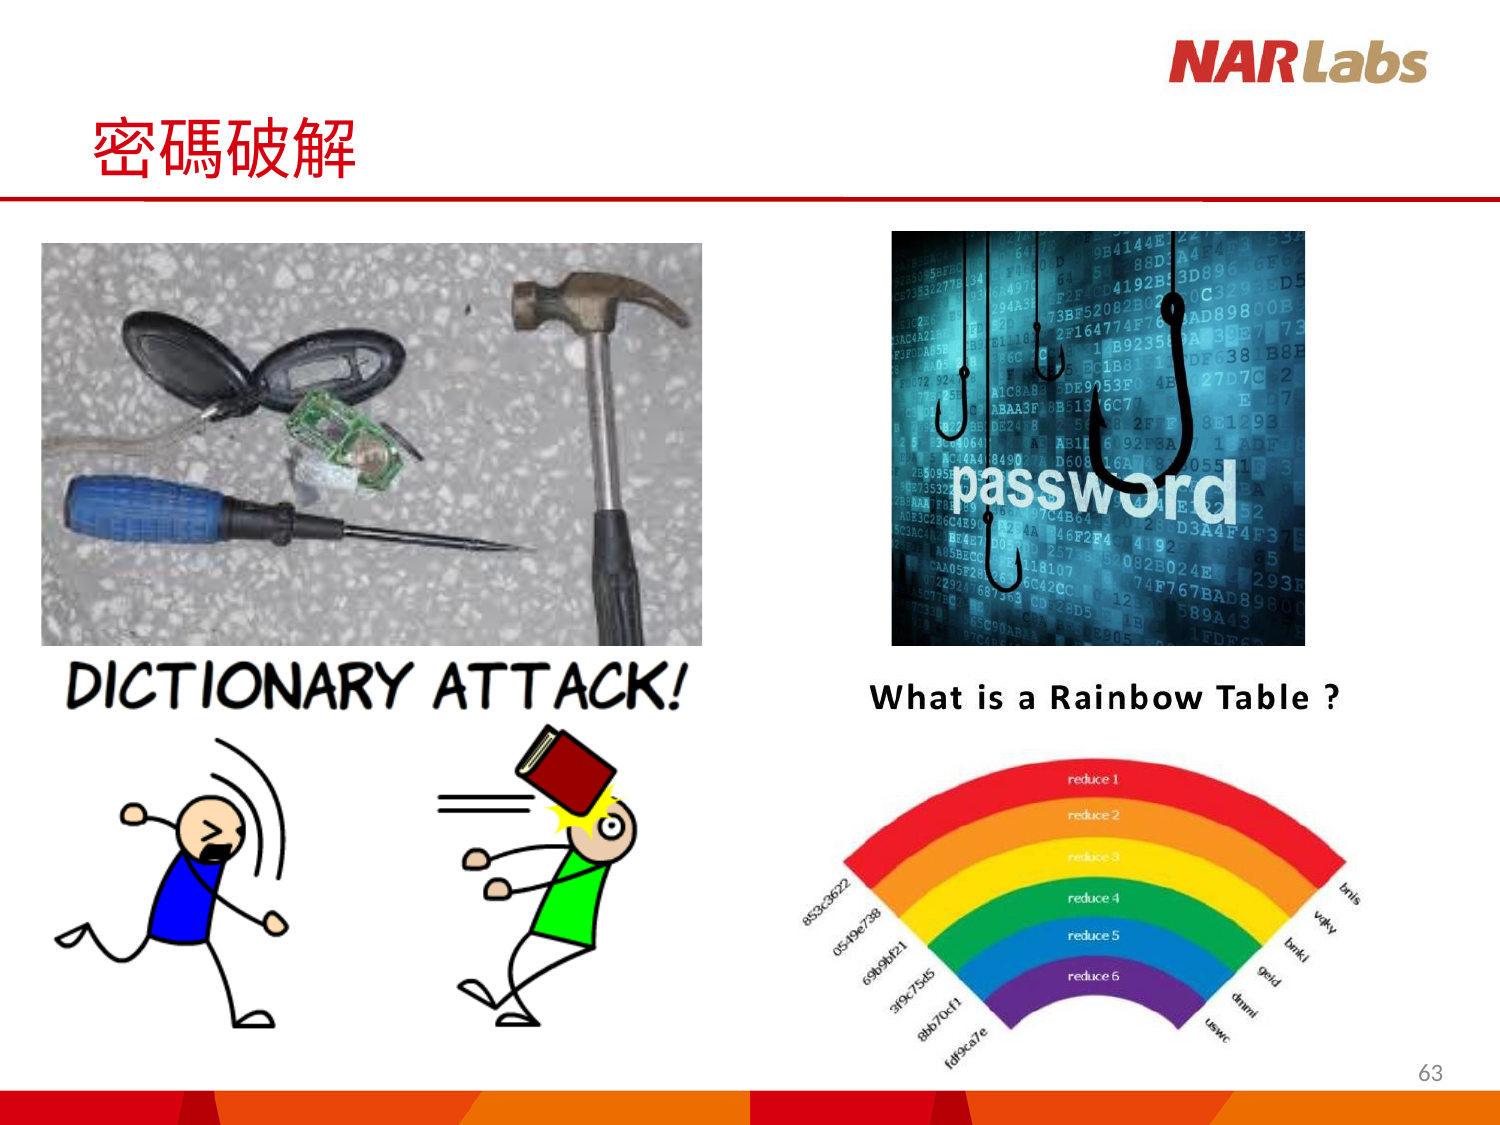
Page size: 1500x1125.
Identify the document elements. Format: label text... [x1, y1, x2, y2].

title 密碼破解 [89, 107, 1411, 189]
text_box [774, 232, 1390, 1073]
text_box 61 [1414, 1056, 1448, 1090]
text_box [4, 243, 750, 1065]
